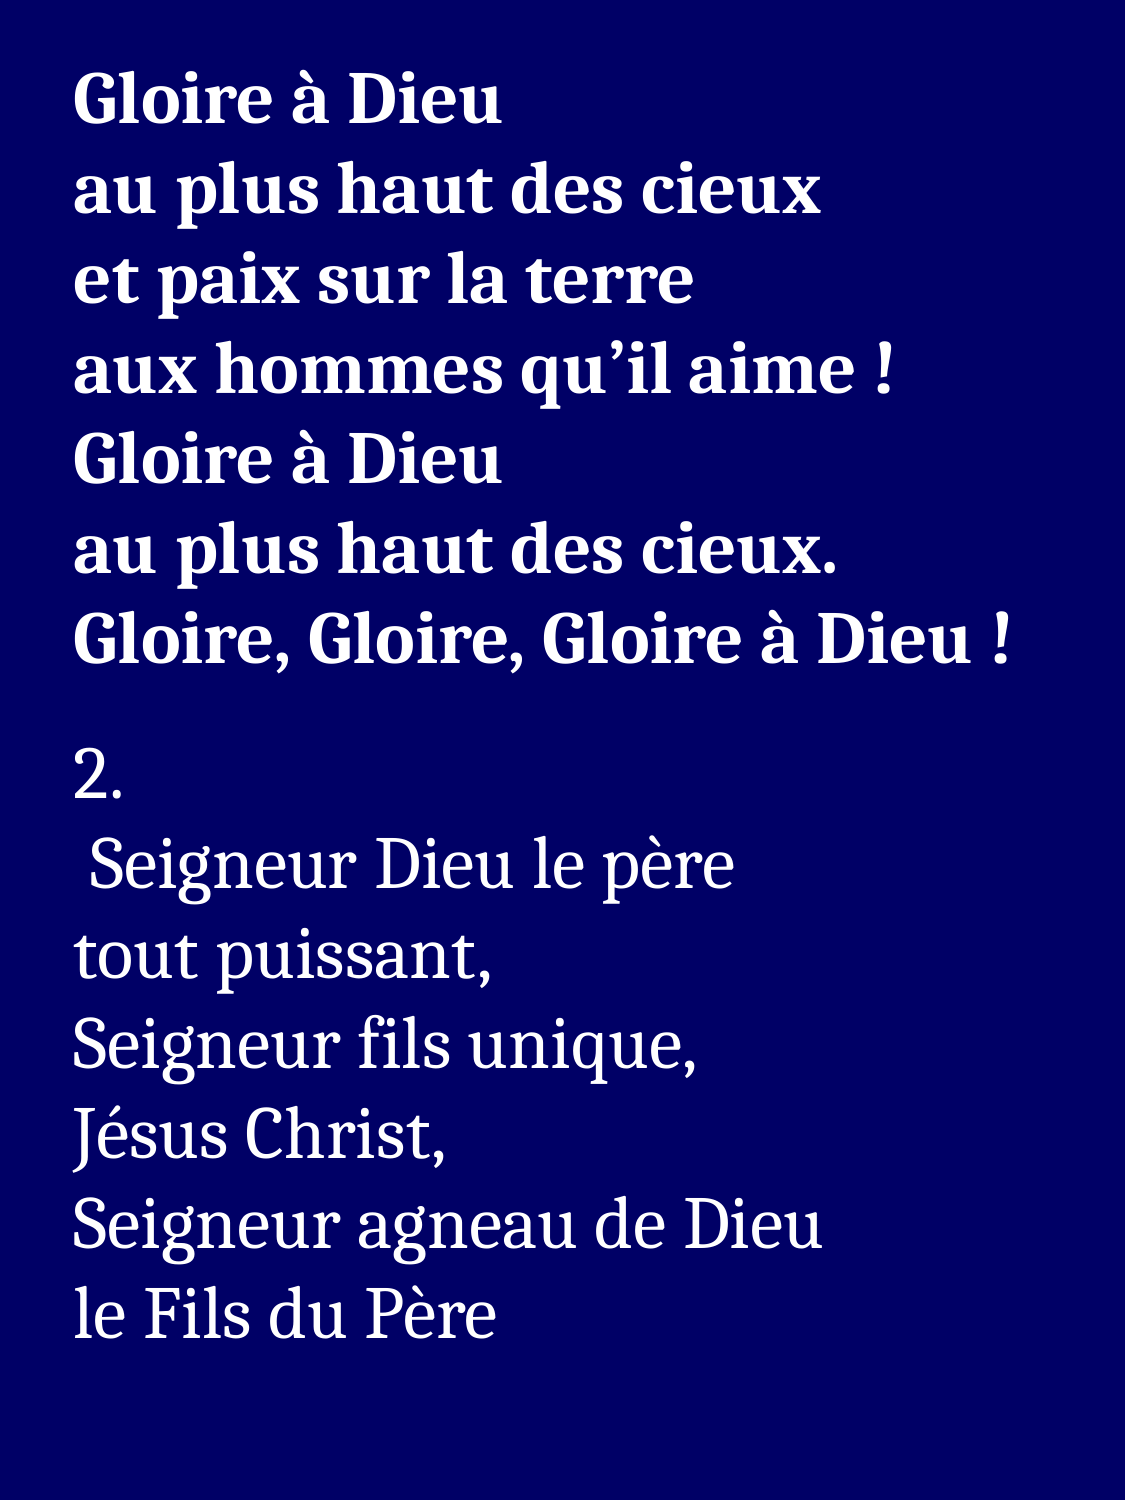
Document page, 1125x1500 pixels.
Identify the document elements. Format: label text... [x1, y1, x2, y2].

text_box Gloire à Dieu au plus haut des cieux et paix sur la terre aux hommes qu’il aime ! Gloire à Dieu au plus haut des cieux. Gloire, Gloire, Gloire à Dieu ! 2. Seigneur Dieu le père tout puissant, Seigneur fils unique, Jésus Christ, Seigneur agneau de Dieu le Fils du Père [58, 41, 1125, 1406]
